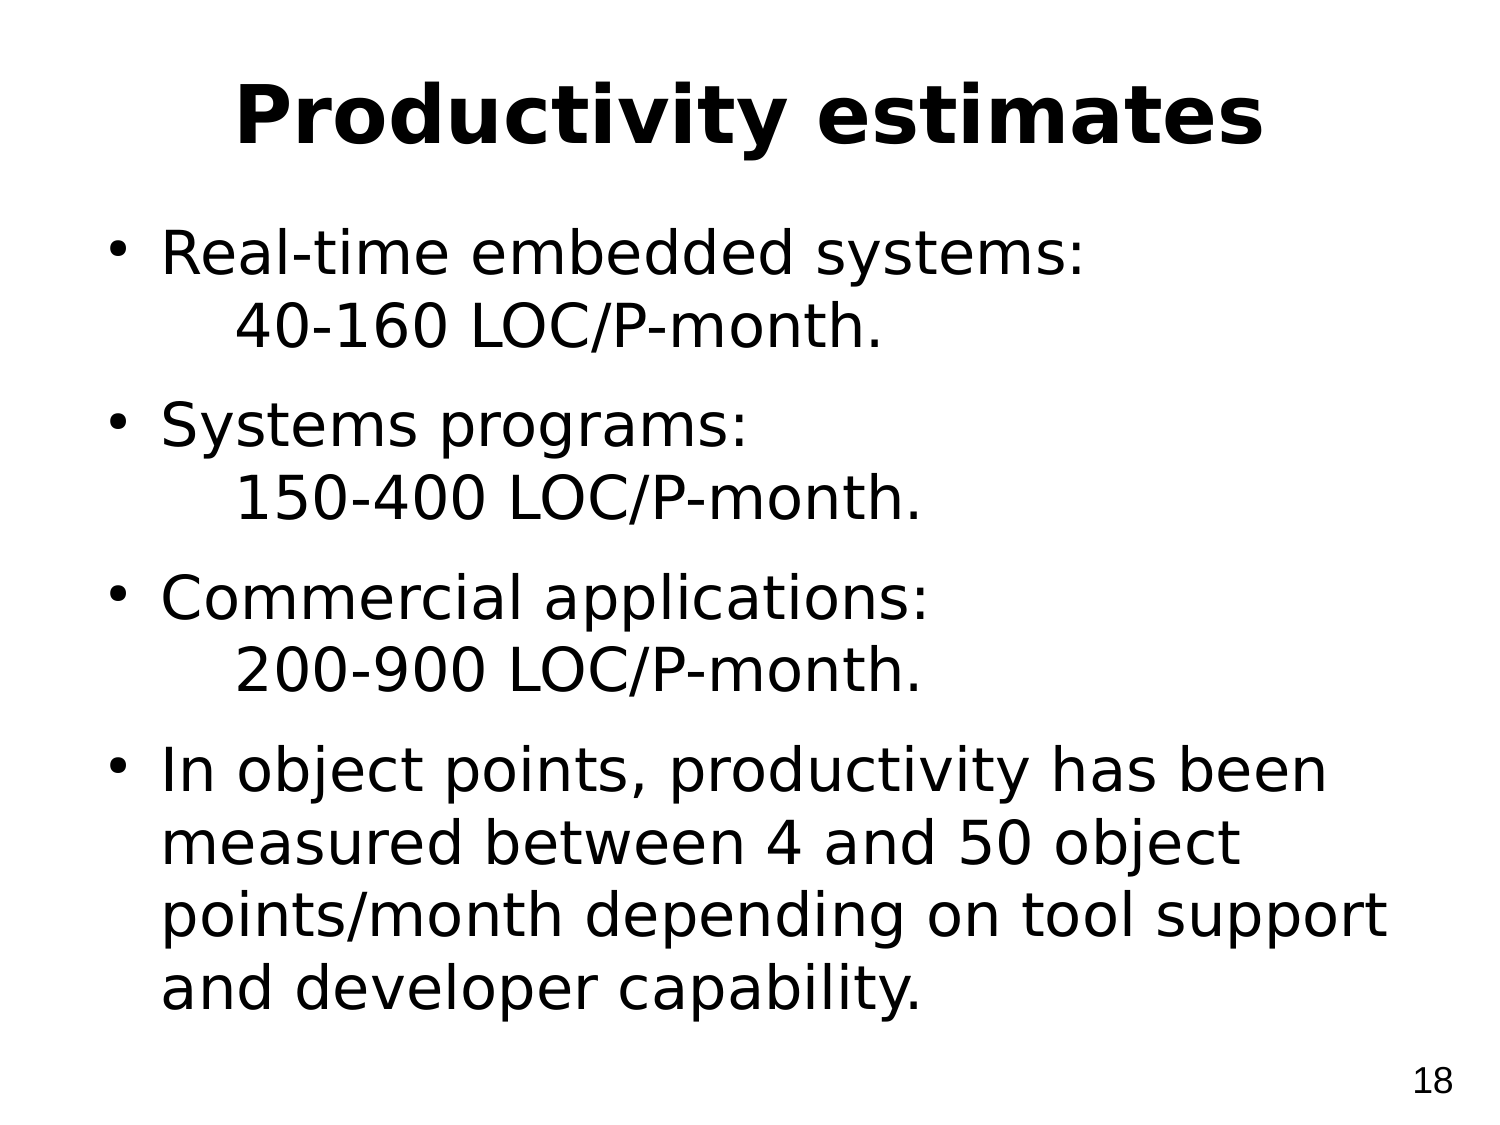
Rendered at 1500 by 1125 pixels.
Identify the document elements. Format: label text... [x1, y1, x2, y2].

title Productivity estimates [75, 44, 1425, 177]
list Real-time embedded systems: 40-160 LOC/P-month. Systems programs: 150-400 LOC/P-month. Commercial applications: 200-900 LOC/P-month. In object points, productivity has been measured between 4 and 50 object points/month depending on tool support and developer capability. [75, 206, 1425, 1093]
